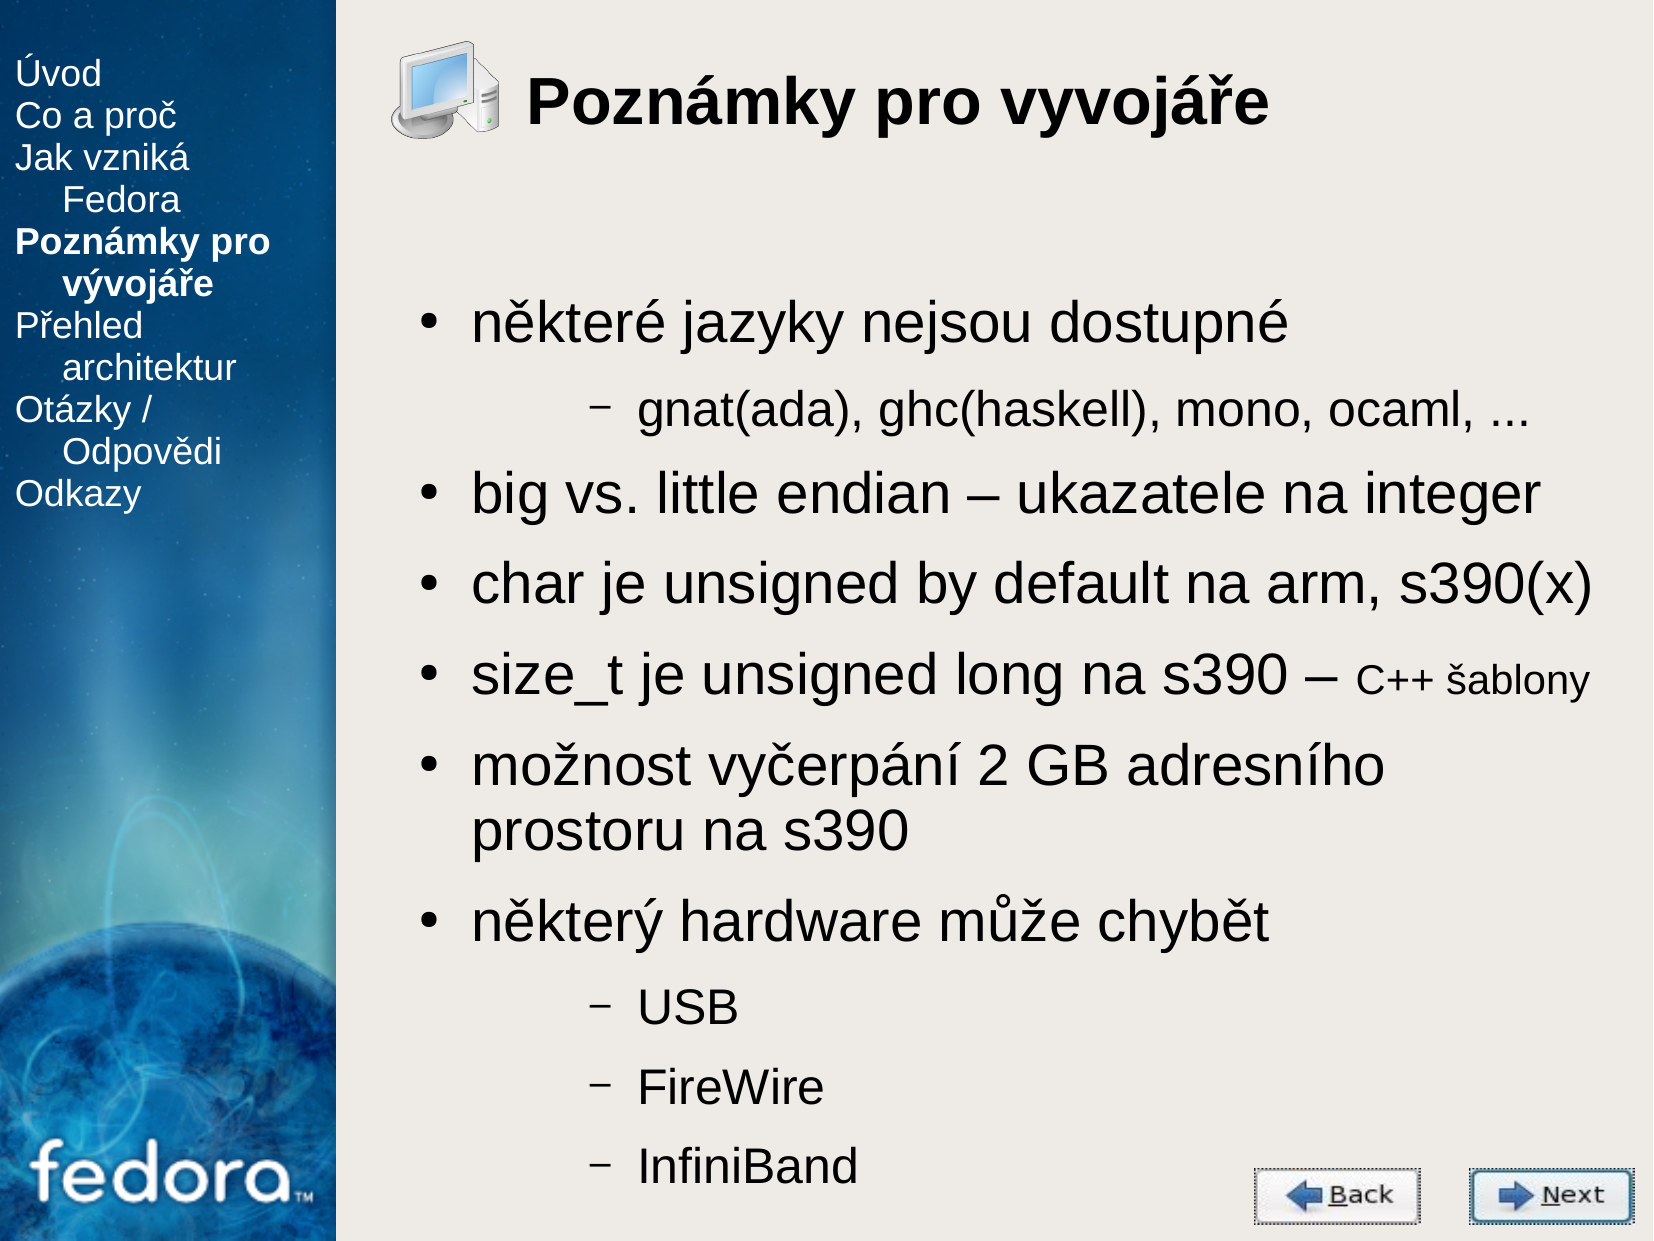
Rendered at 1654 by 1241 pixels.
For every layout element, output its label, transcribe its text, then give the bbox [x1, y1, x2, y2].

list některé jazyky nejsou dostupné gnat(ada), ghc(haskell), mono, ocaml, ... big vs. little endian – ukazatele na integer char je unsigned by default na arm, s390(x) size_t je unsigned long na s390 – C++ šablony možnost vyčerpání 2 GB adresního prostoru na s390 některý hardware může chybět USB FireWire InfiniBand [400, 290, 1617, 1195]
text_box Poznámky pro vyvojáře [511, 56, 1509, 147]
picture [0, 0, 1654, 1241]
text_box Úvod Co a proč Jak vzniká Fedora Poznámky pro vývojáře Přehled architektur Otázky / Odpovědi Odkazy [0, 45, 327, 523]
